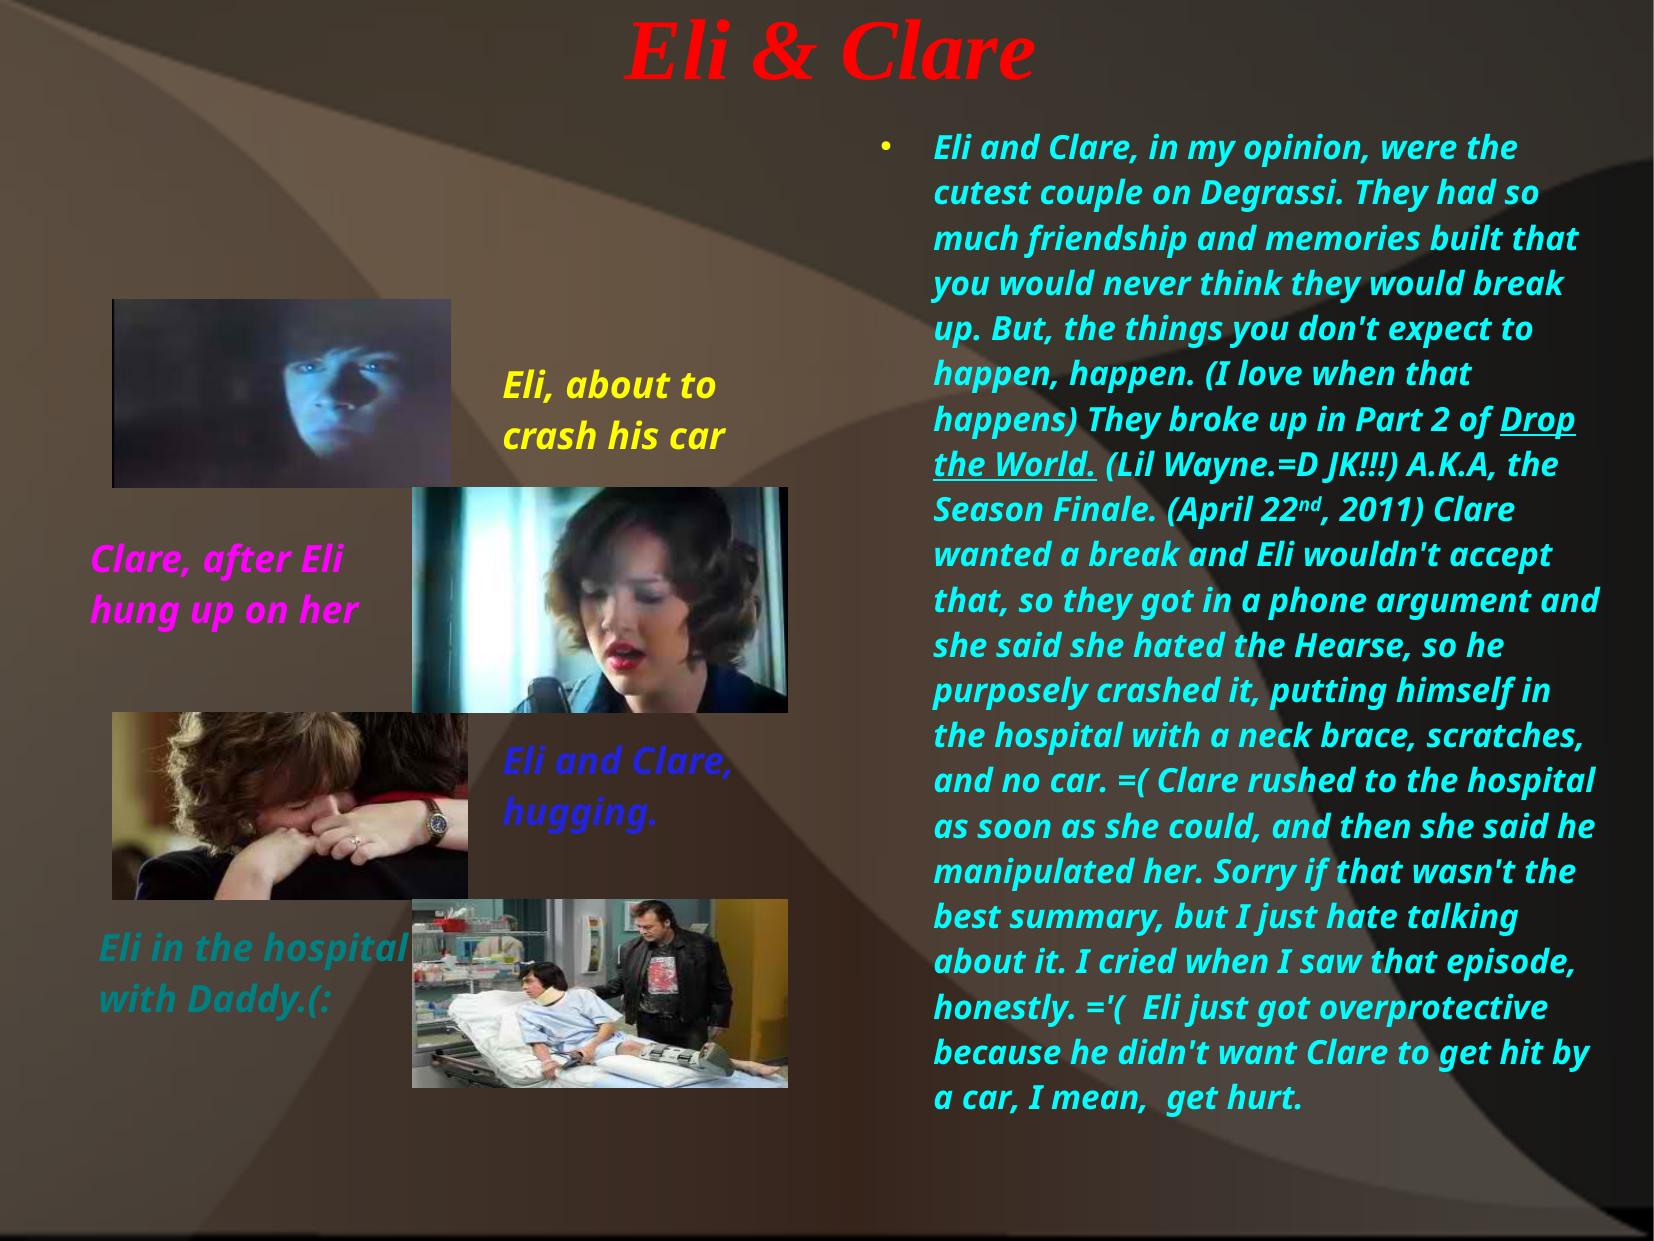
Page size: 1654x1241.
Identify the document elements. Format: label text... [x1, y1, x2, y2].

list Eli and Clare, in my opinion, were the cutest couple on Degrassi. They had so much friendship and memories built that you would never think they would break up. But, the things you don't expect to happen, happen. (I love when that happens) They broke up in Part 2 of Drop the World. (Lil Wayne.=D JK!!!) A.K.A, the Season Finale. (April 22nd, 2011) Clare wanted a break and Eli wouldn't accept that, so they got in a phone argument and she said she hated the Hearse, so he purposely crashed it, putting himself in the hospital with a neck brace, scratches, and no car. =( Clare rushed to the hospital as soon as she could, and then she said he manipulated her. Sorry if that wasn't the best summary, but I just hate talking about it. I cried when I saw that episode, honestly. ='( Eli just got overprotective because he didn't want Clare to get hit by a car, I mean, get hurt. [862, 124, 1613, 1240]
title Eli & Clare [86, 0, 1576, 139]
text_box Clare, after Eli hung up on her [75, 525, 413, 659]
text_box Eli in the hospital with Daddy.(: [83, 914, 451, 1088]
text_box Eli and Clare, hugging. [487, 726, 754, 899]
text_box Eli, about to crash his car [487, 351, 788, 472]
picture [0, 0, 1654, 1241]
